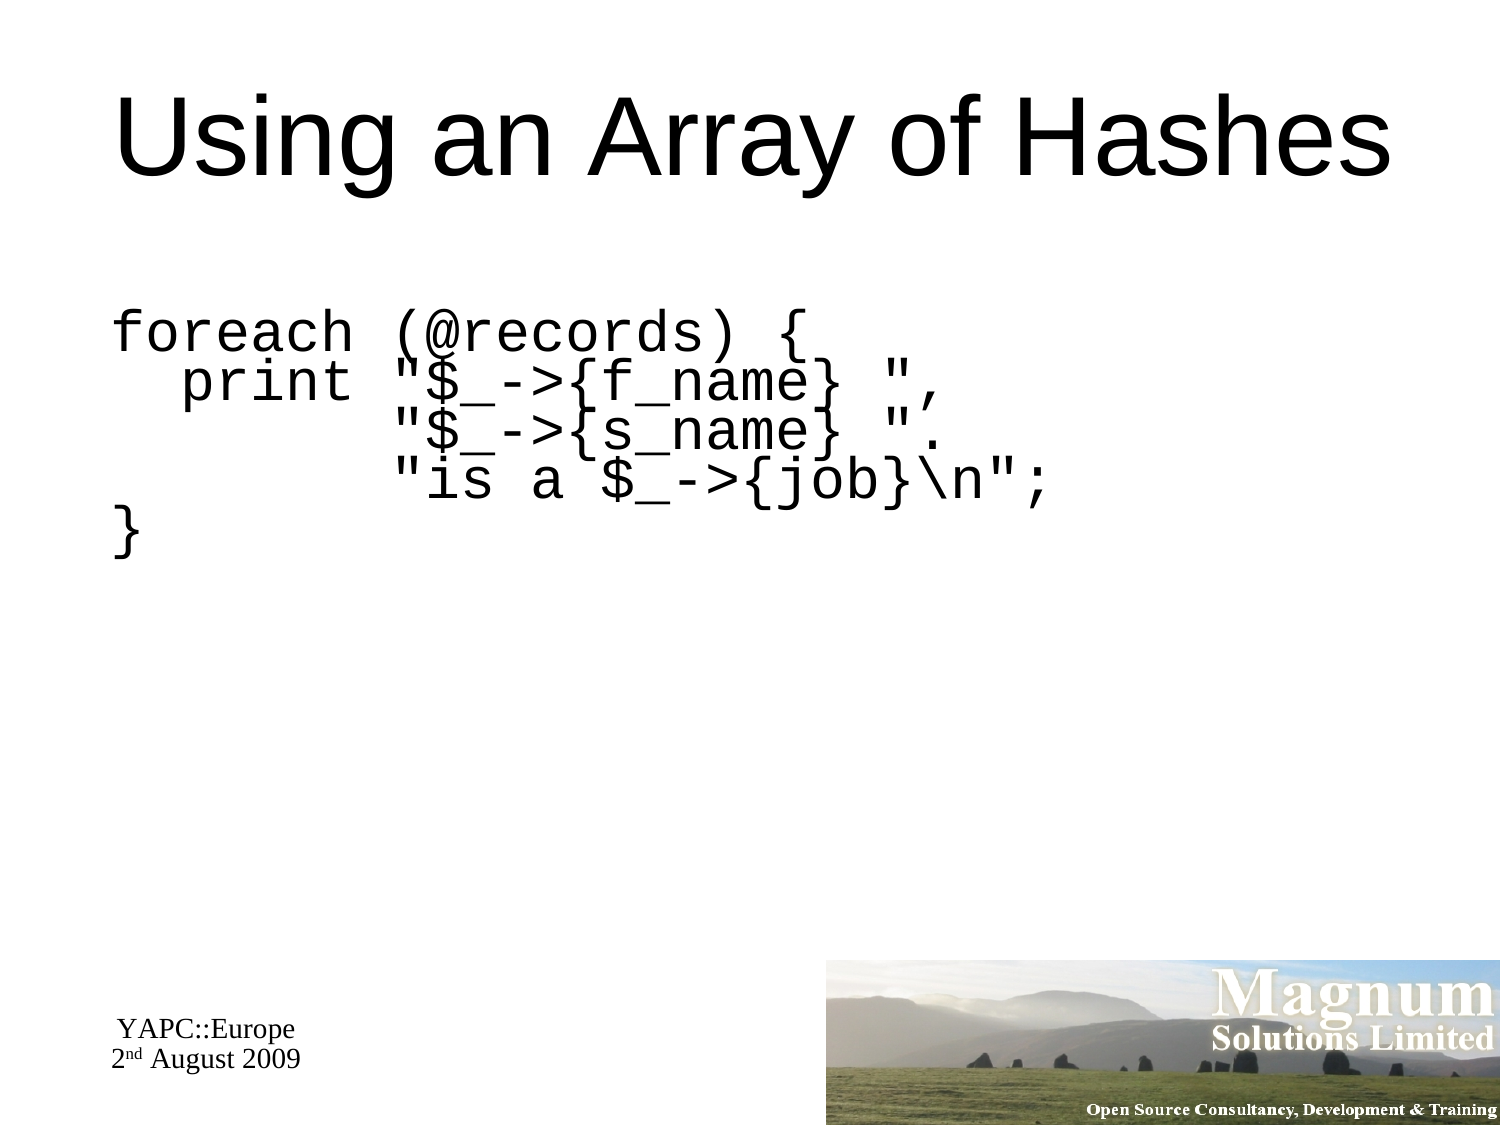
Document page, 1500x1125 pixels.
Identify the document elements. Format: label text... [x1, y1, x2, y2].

picture [826, 960, 1500, 1125]
list foreach (@records) { print "$_->{f_name} ", "$_->{s_name} ". "is a $_->{job}\n"; } [110, 312, 1391, 575]
title Using an Array of Hashes [88, 59, 1418, 207]
